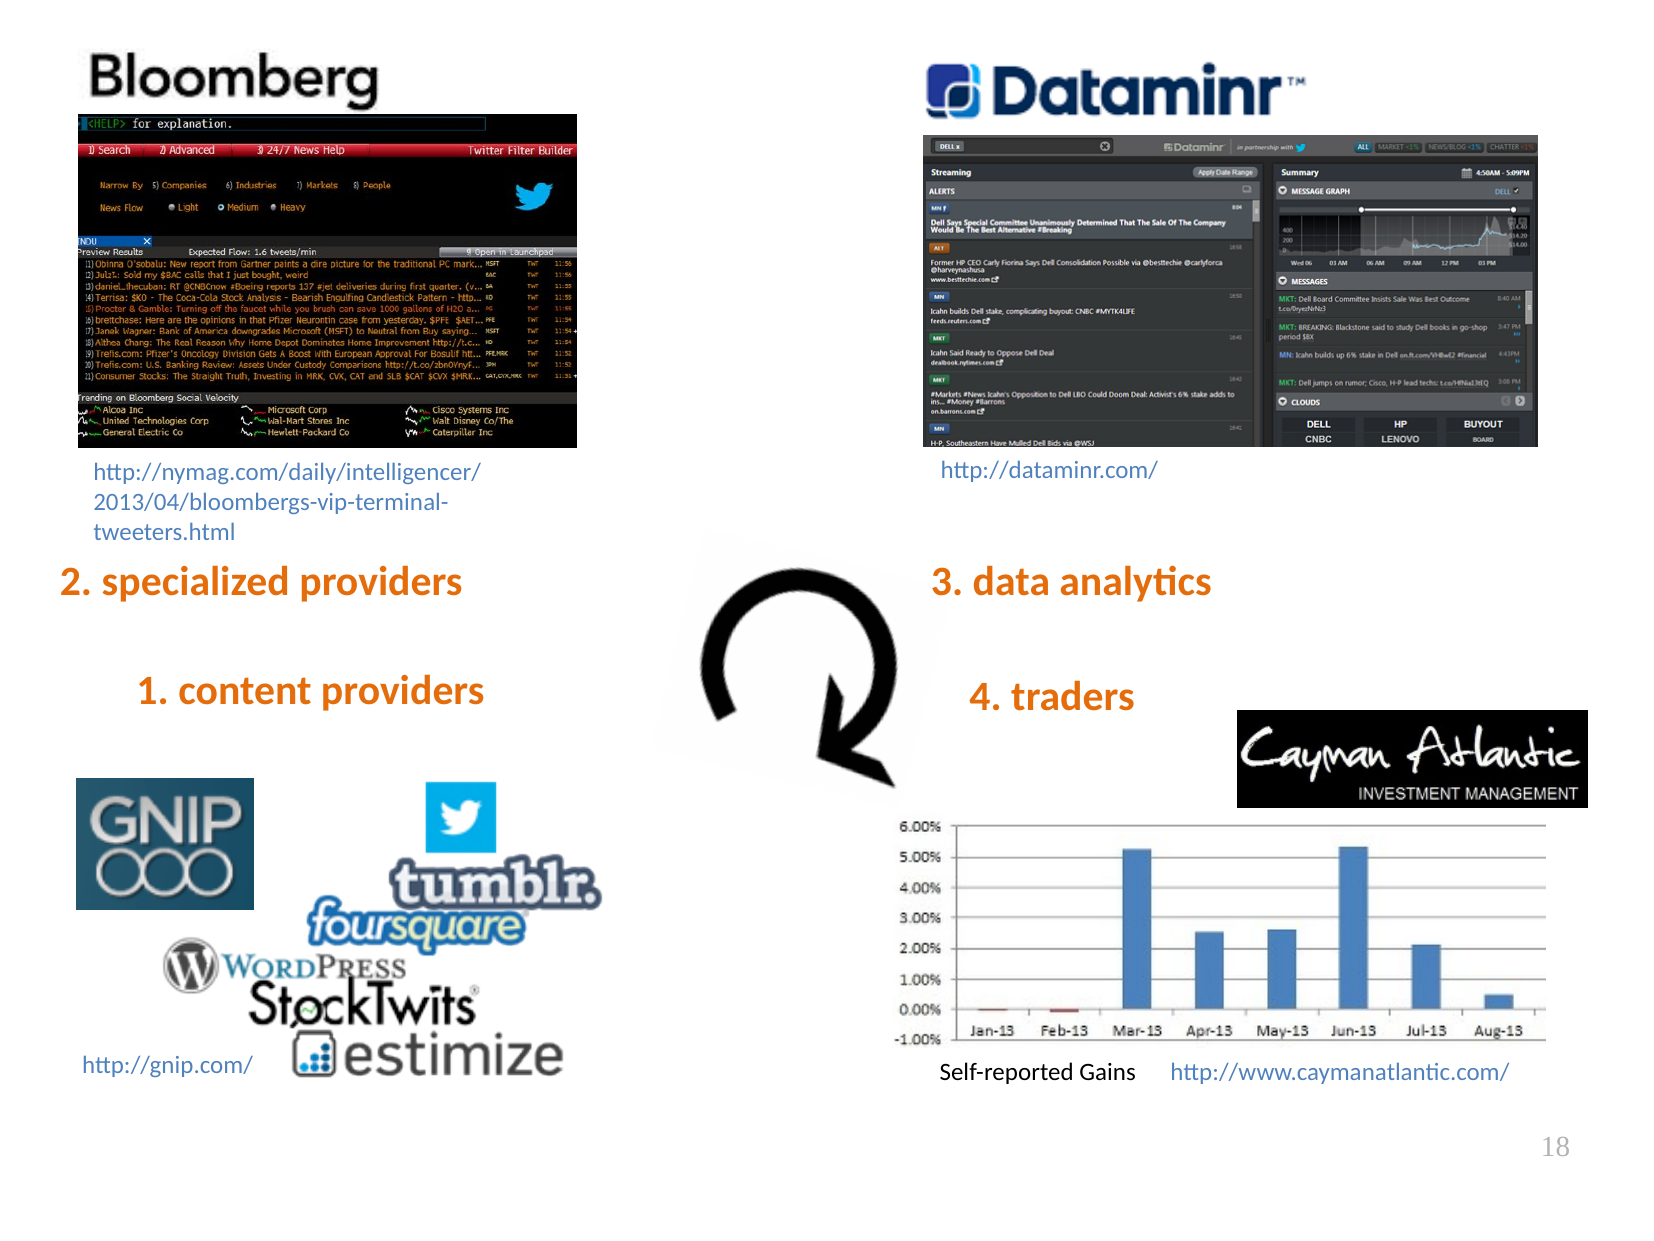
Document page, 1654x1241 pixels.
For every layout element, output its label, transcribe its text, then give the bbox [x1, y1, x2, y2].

picture [1237, 710, 1588, 808]
text_box http://gnip.com/ [67, 1040, 269, 1086]
text_box http://www.caymanatlantic.com/ [1152, 1047, 1526, 1093]
picture [78, 32, 577, 447]
text_box 4. traders [954, 661, 1298, 727]
picture [892, 810, 1546, 1048]
picture [906, 46, 1315, 132]
text_box Self-reported Gains [924, 1047, 1152, 1093]
text_box 3. data analytics [916, 546, 1433, 612]
text_box 1. content providers [121, 655, 706, 721]
text_box http://dataminr.com/ [925, 446, 1174, 492]
text_box 2. specialized providers [44, 546, 640, 612]
text_box http://nymag.com/daily/intelligencer/2013/04/bloombergs-vip-terminal-tweeters.html [78, 447, 599, 546]
picture [153, 778, 630, 1095]
picture [76, 778, 254, 910]
picture [923, 135, 1538, 447]
picture [650, 527, 947, 809]
